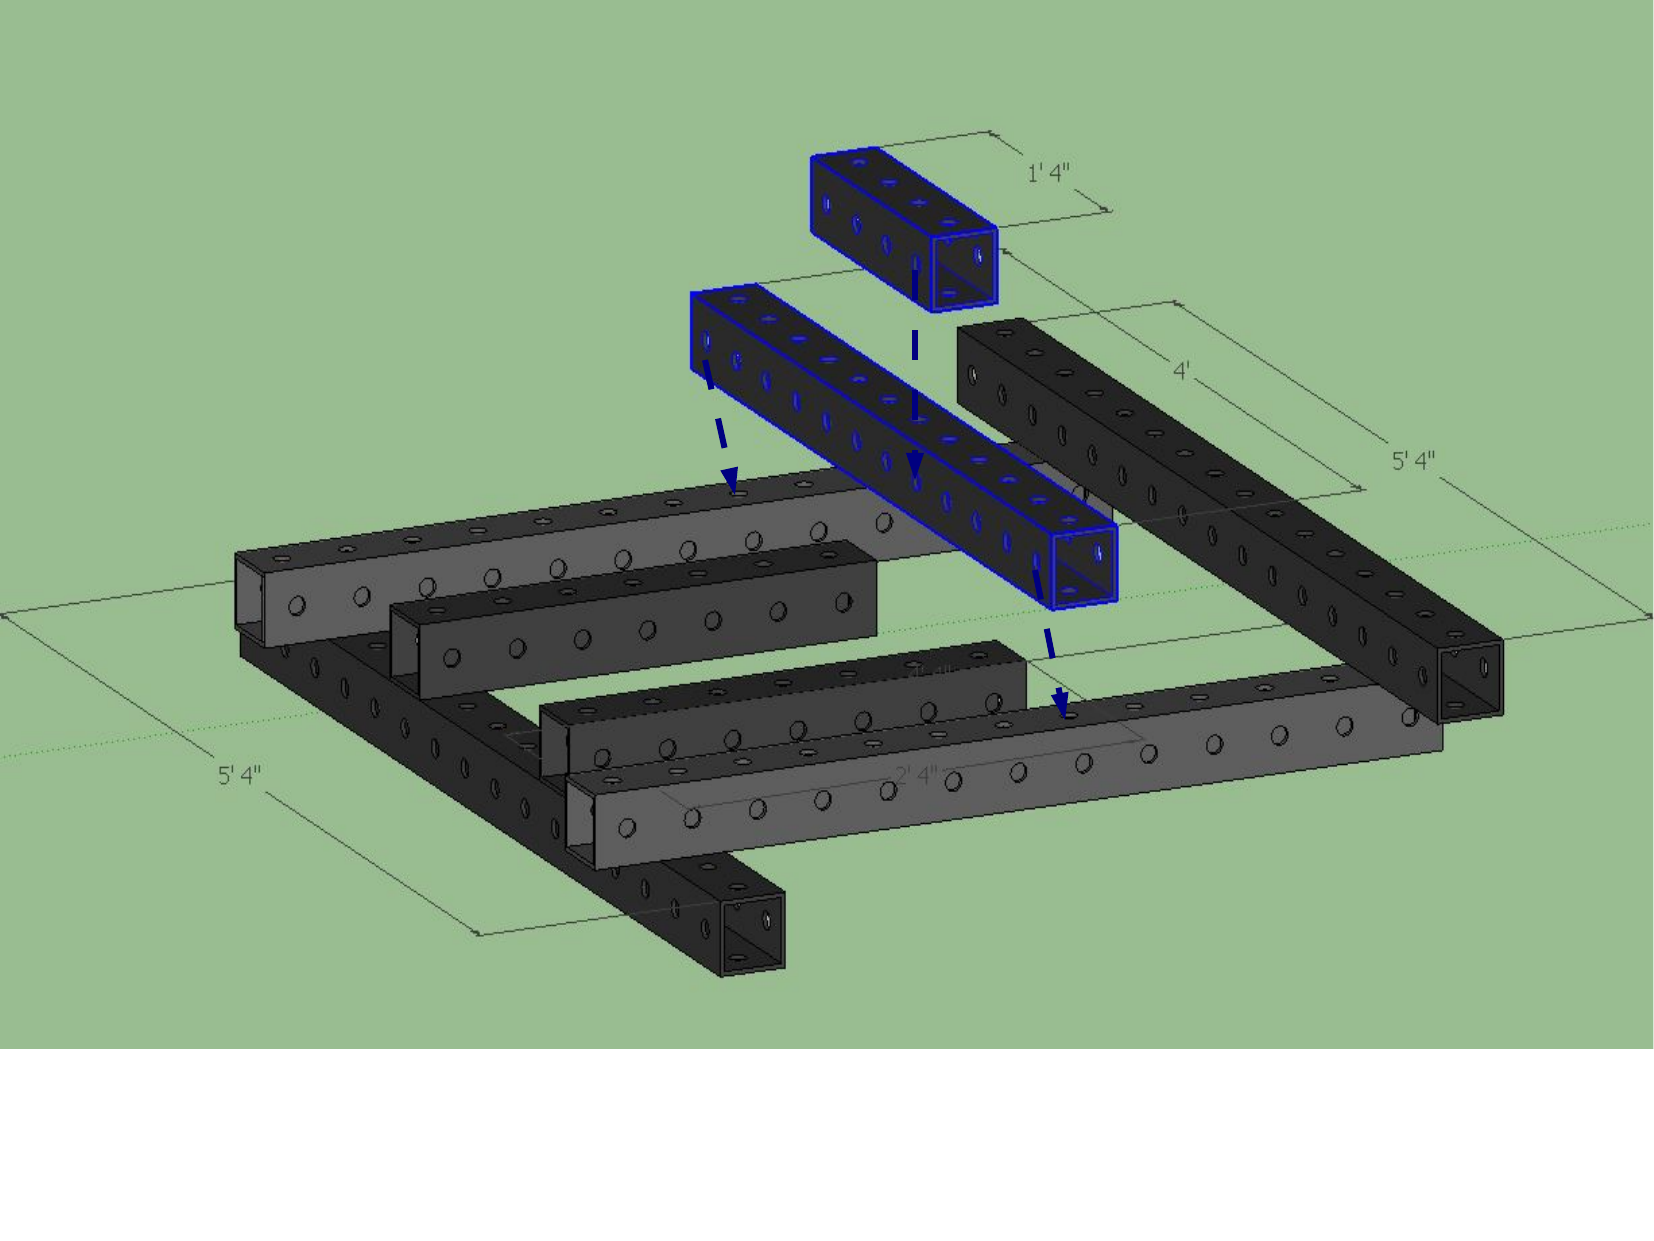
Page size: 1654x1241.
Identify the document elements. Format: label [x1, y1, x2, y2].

picture [0, 0, 1654, 1049]
